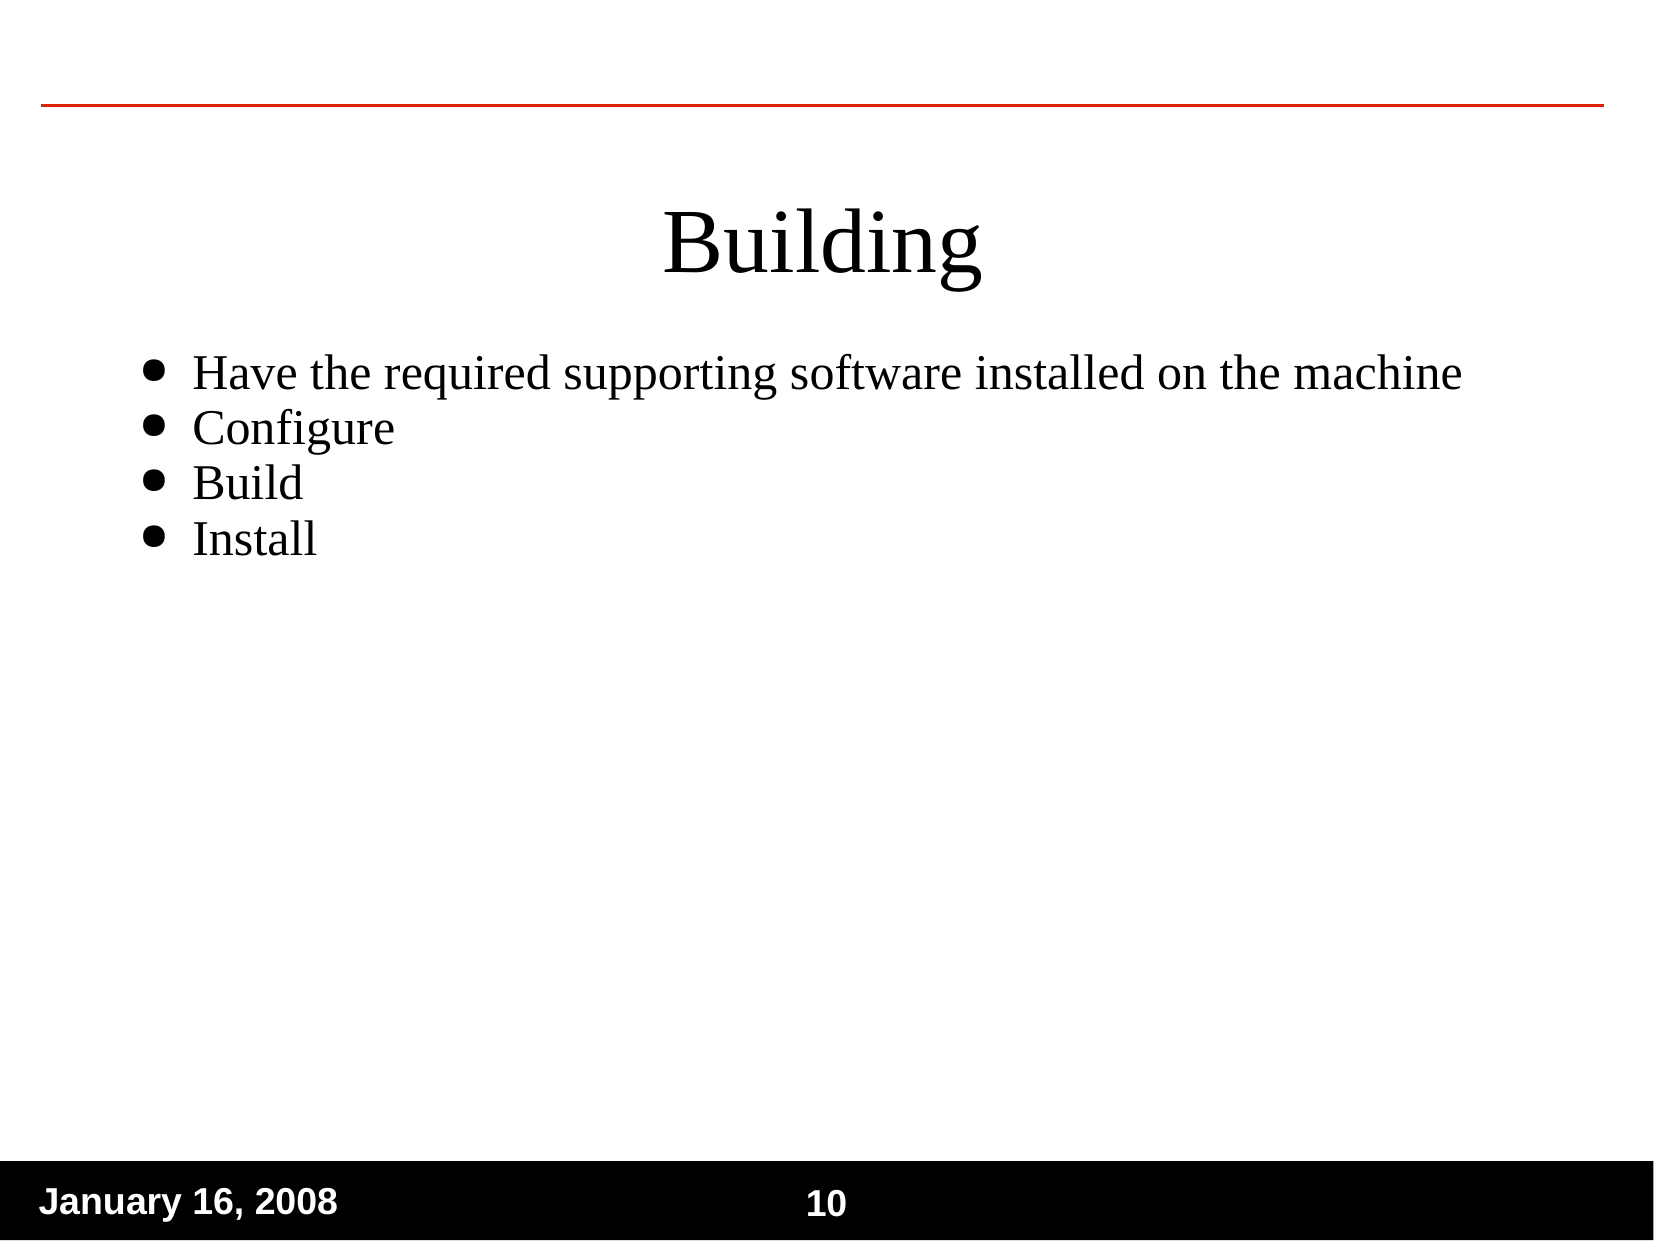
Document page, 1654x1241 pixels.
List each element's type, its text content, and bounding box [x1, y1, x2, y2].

list Have the required supporting software installed on the machine Configure Build Install [121, 344, 1534, 1127]
title Building [117, 137, 1530, 346]
